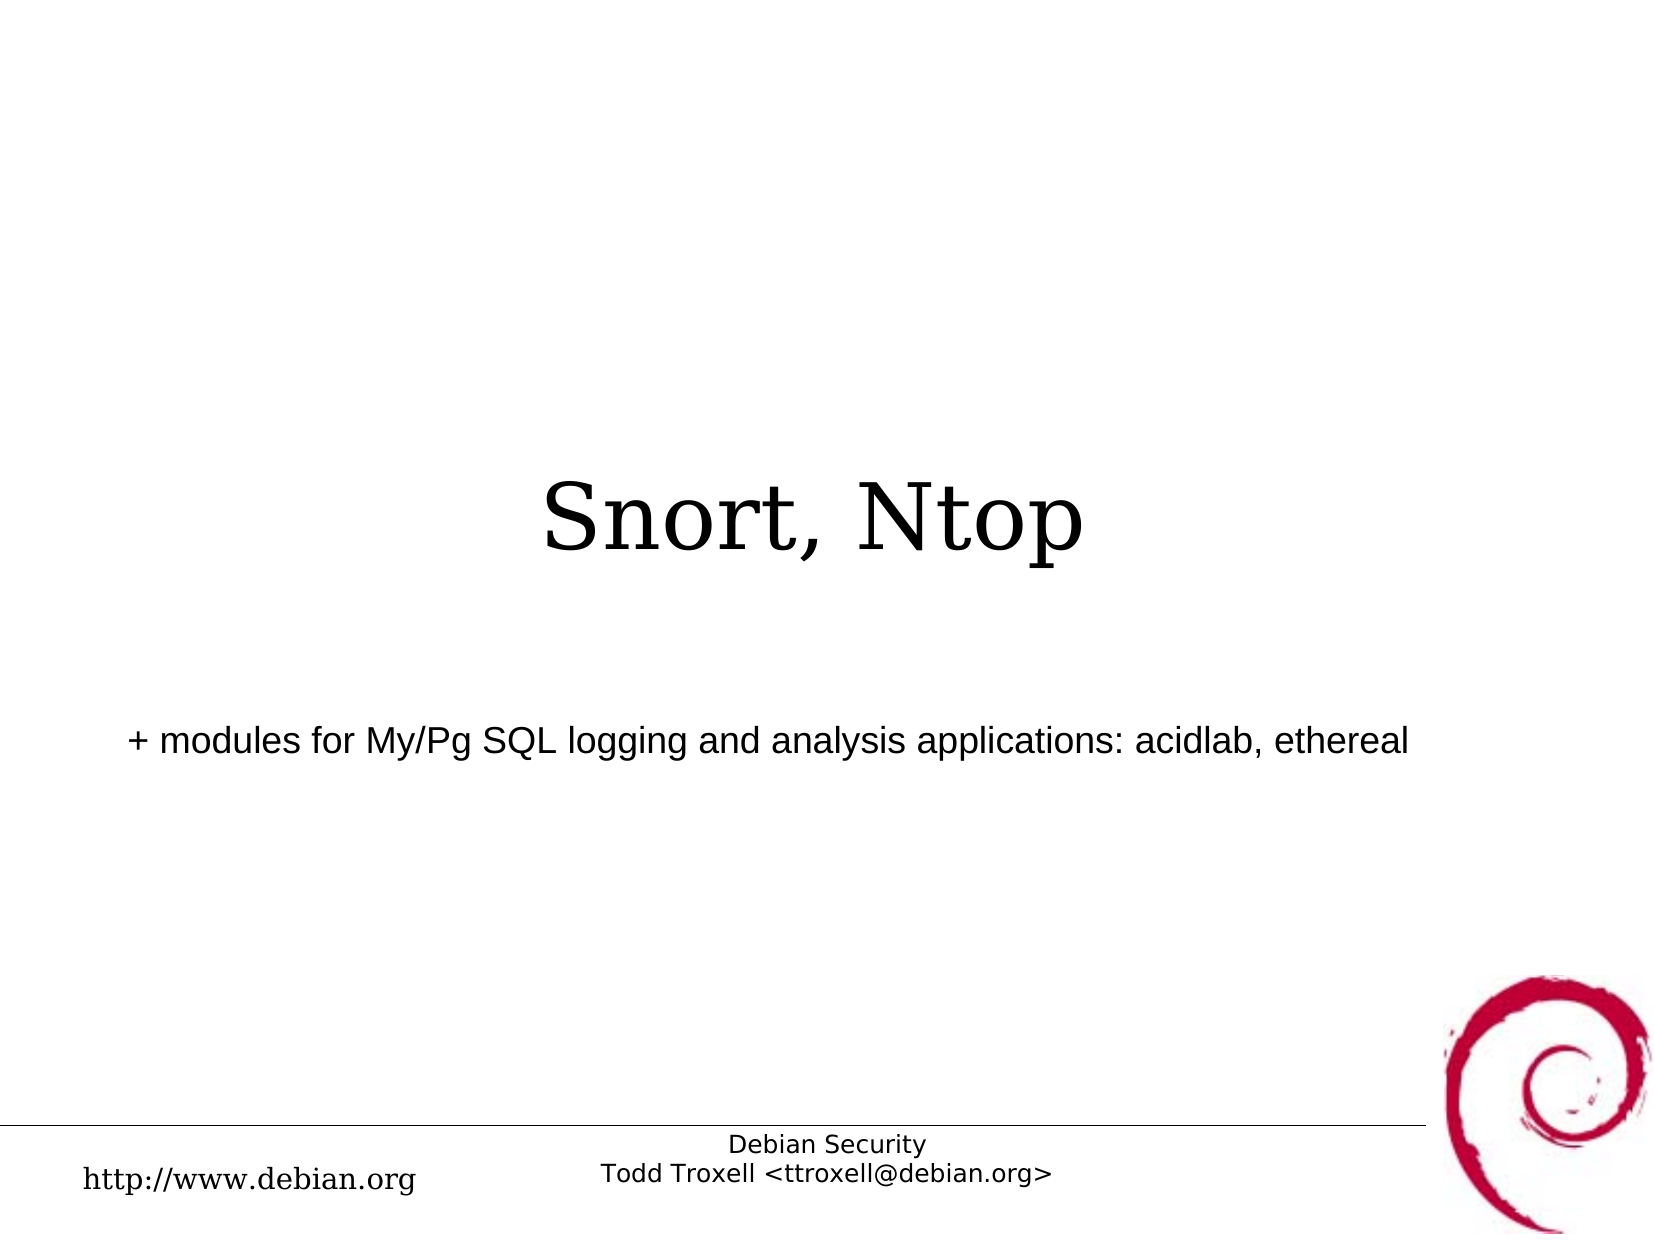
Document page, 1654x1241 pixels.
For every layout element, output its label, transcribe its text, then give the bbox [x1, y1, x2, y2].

text_box + modules for My/Pg SQL logging and analysis applications: acidlab, ethereal [112, 712, 1463, 770]
text_box Snort, Ntop [525, 457, 1238, 579]
picture [1443, 975, 1654, 1234]
